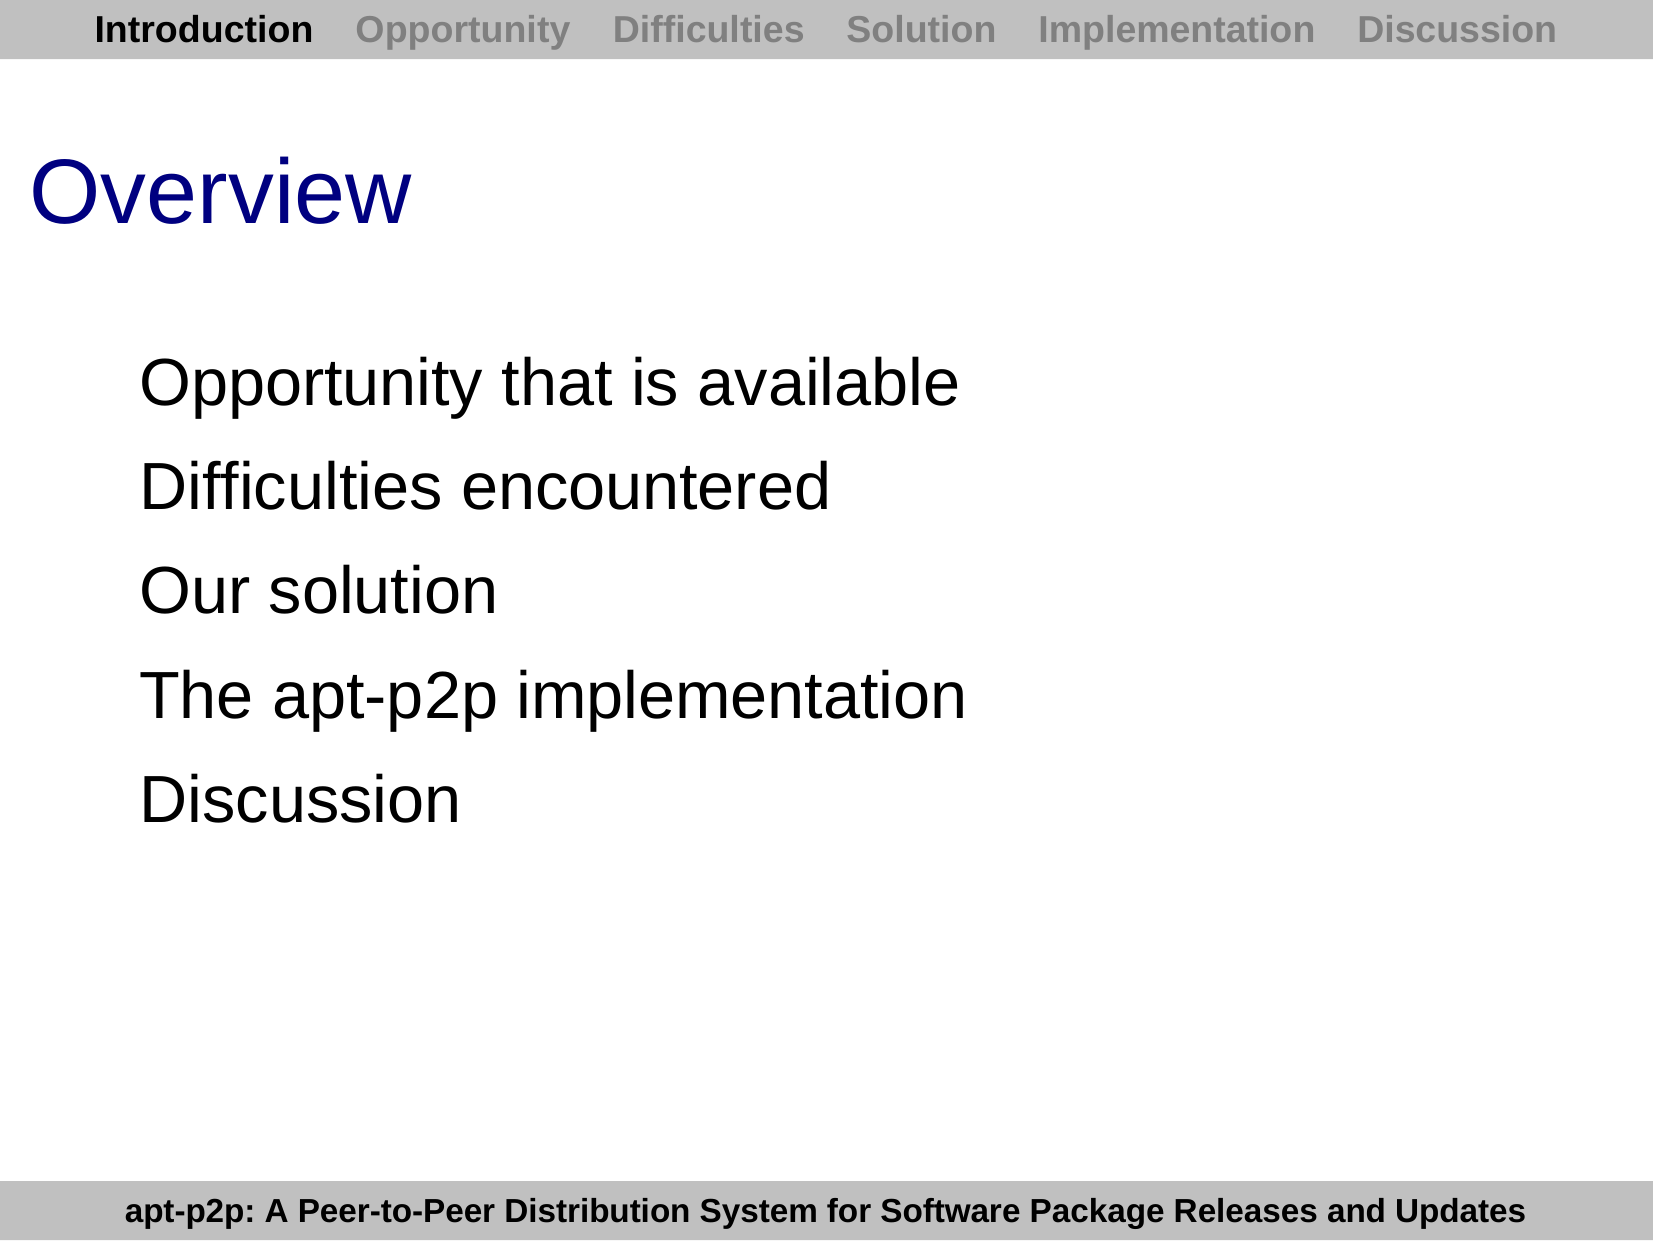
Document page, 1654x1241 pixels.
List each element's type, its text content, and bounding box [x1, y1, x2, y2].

title Overview [29, 88, 1442, 296]
list Opportunity that is available Difficulties encountered Our solution The apt-p2p implementation Discussion [121, 344, 1534, 1127]
